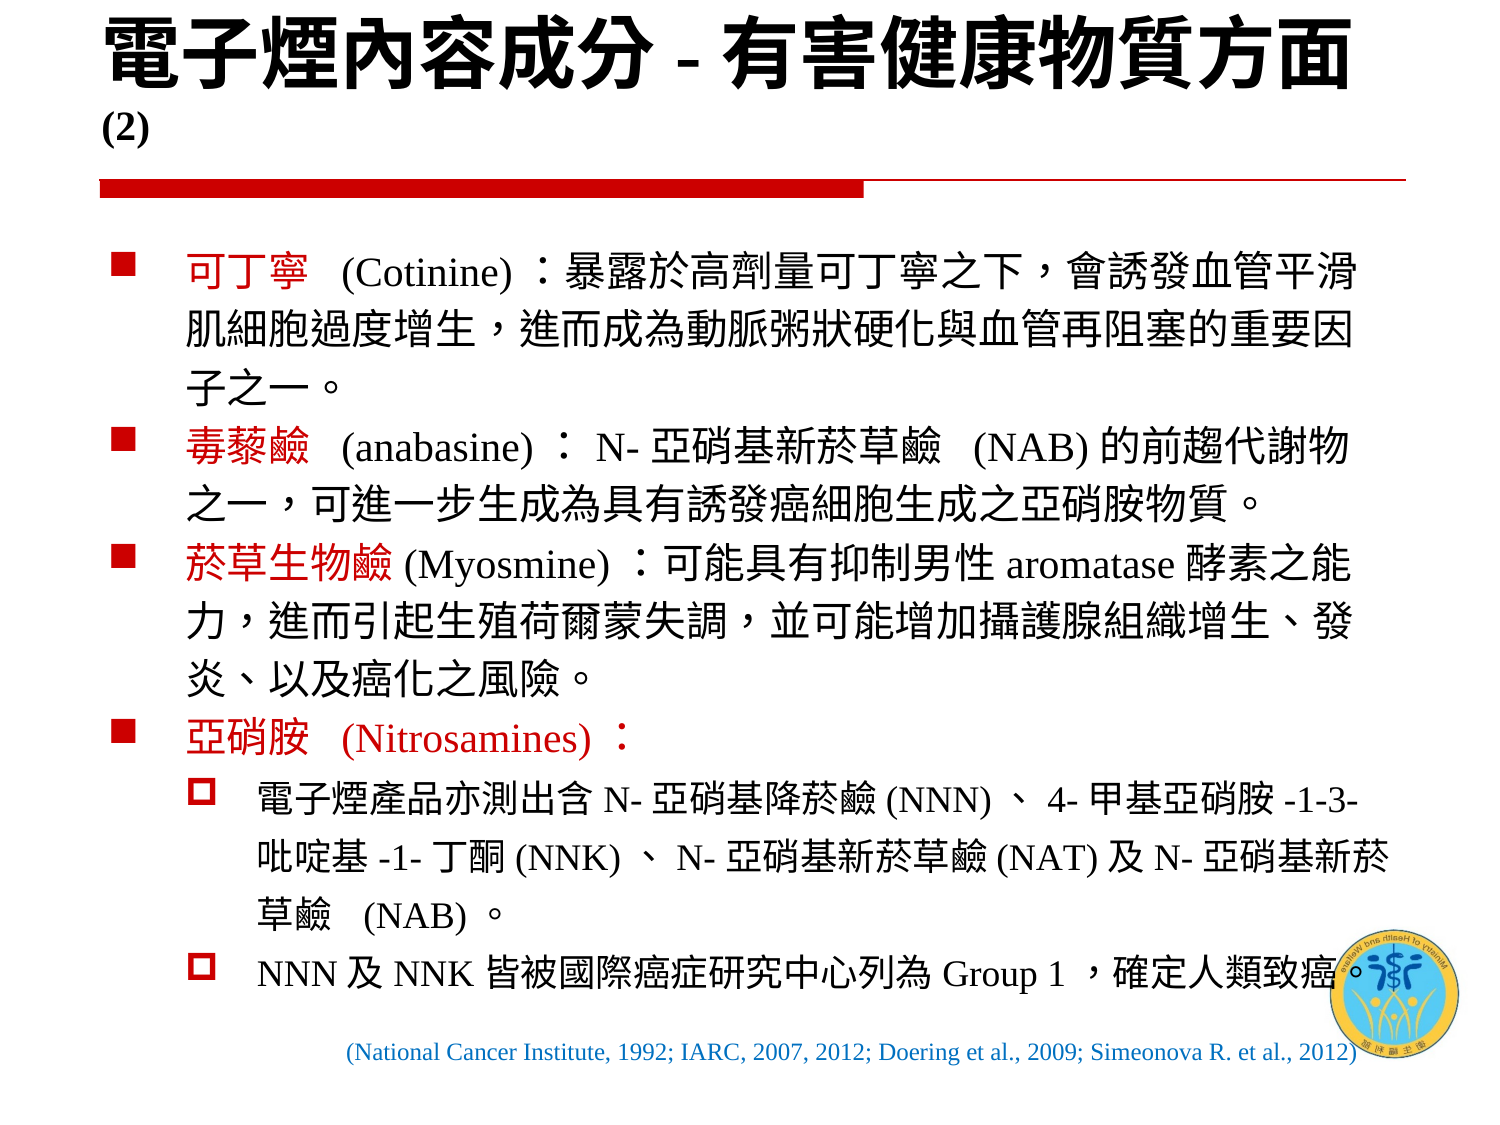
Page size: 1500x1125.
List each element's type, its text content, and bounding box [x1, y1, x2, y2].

title 電子煙內容成分-有害健康物質方面 (2) [86, 42, 1399, 156]
list 可丁寧 (Cotinine)：暴露於高劑量可丁寧之下，會誘發血管平滑肌細胞過度增生，進而成為動脈粥狀硬化與血管再阻塞的重要因子之一。 毒藜鹼 (anabasine)：N-亞硝基新菸草鹼 (NAB)的前趨代謝物之一，可進一步生成為具有誘發癌細胞生成之亞硝胺物質。 菸草生物鹼(Myosmine)：可能具有抑制男性aromatase酵素之能力，進而引起生殖荷爾蒙失調，並可能增加攝護腺組織增生、發炎、以及癌化之風險。 亞硝胺 (Nitrosamines)： 電子煙產品亦測出含N-亞硝基降菸鹼(NNN)、4-甲基亞硝胺-1-3-吡啶基-1-丁酮(NNK)、N-亞硝基新菸草鹼(NAT)及N-亞硝基新菸草鹼 (NAB)。 NNN及NNK皆被國際癌症研究中心列為Group 1，確定人類致癌。 (National Cancer Institute, 1992; IARC, 2007, 2012; Doering et al., 2009; Simeonova R. et al., 2012) [92, 229, 1406, 1087]
picture [1406, 927, 1468, 1061]
